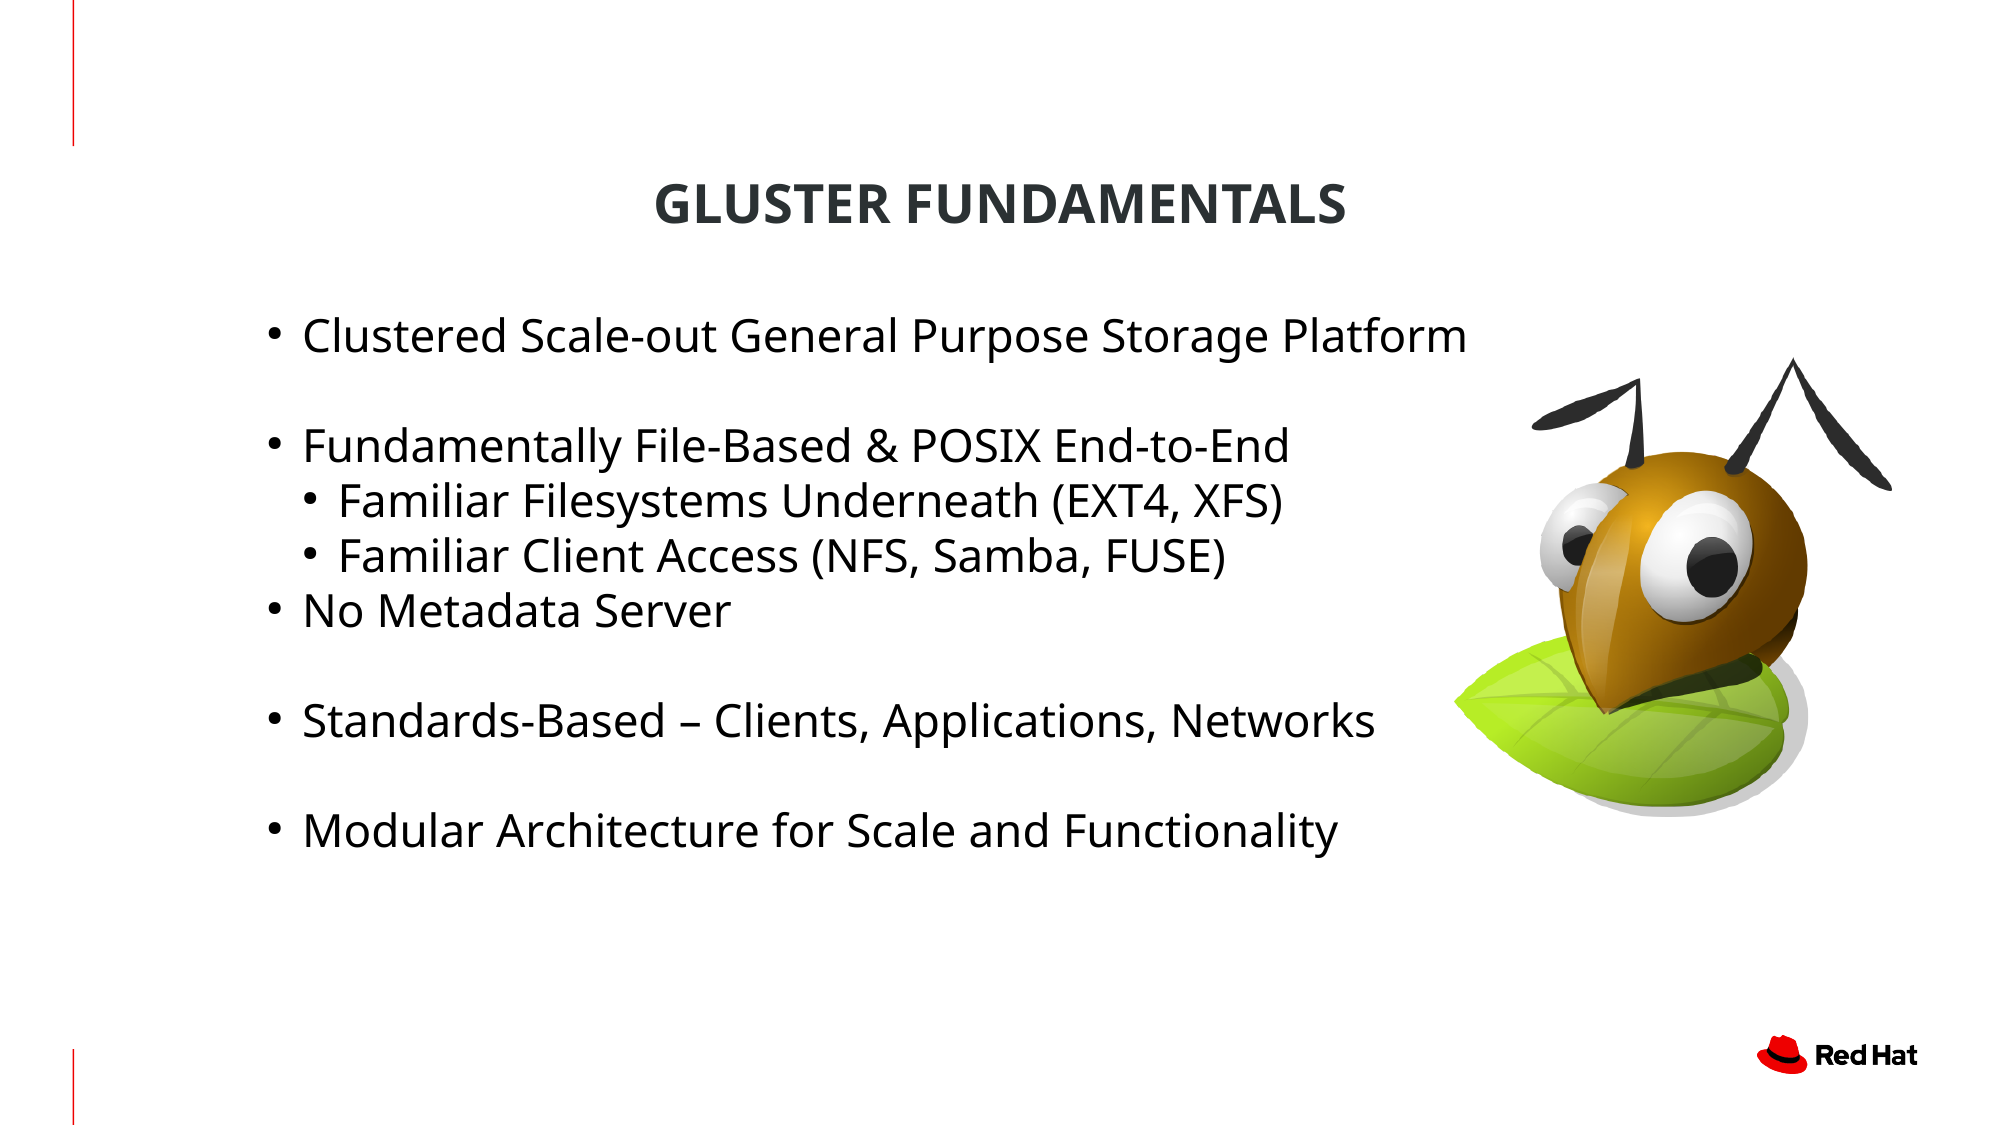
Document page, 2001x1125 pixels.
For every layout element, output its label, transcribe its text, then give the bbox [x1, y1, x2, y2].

text_box Clustered Scale-out General Purpose Storage Platform Fundamentally File-Based & POSIX End-to-End Familiar Filesystems Underneath (EXT4, XFS) Familiar Client Access (NFS, Samba, FUSE) No Metadata Server Standards-Based – Clients, Applications, Networks Modular Architecture for Scale and Functionality [251, 299, 1583, 994]
picture [1757, 1035, 1918, 1074]
picture [1454, 357, 1892, 817]
title Gluster Fundamentals [288, 154, 1714, 314]
